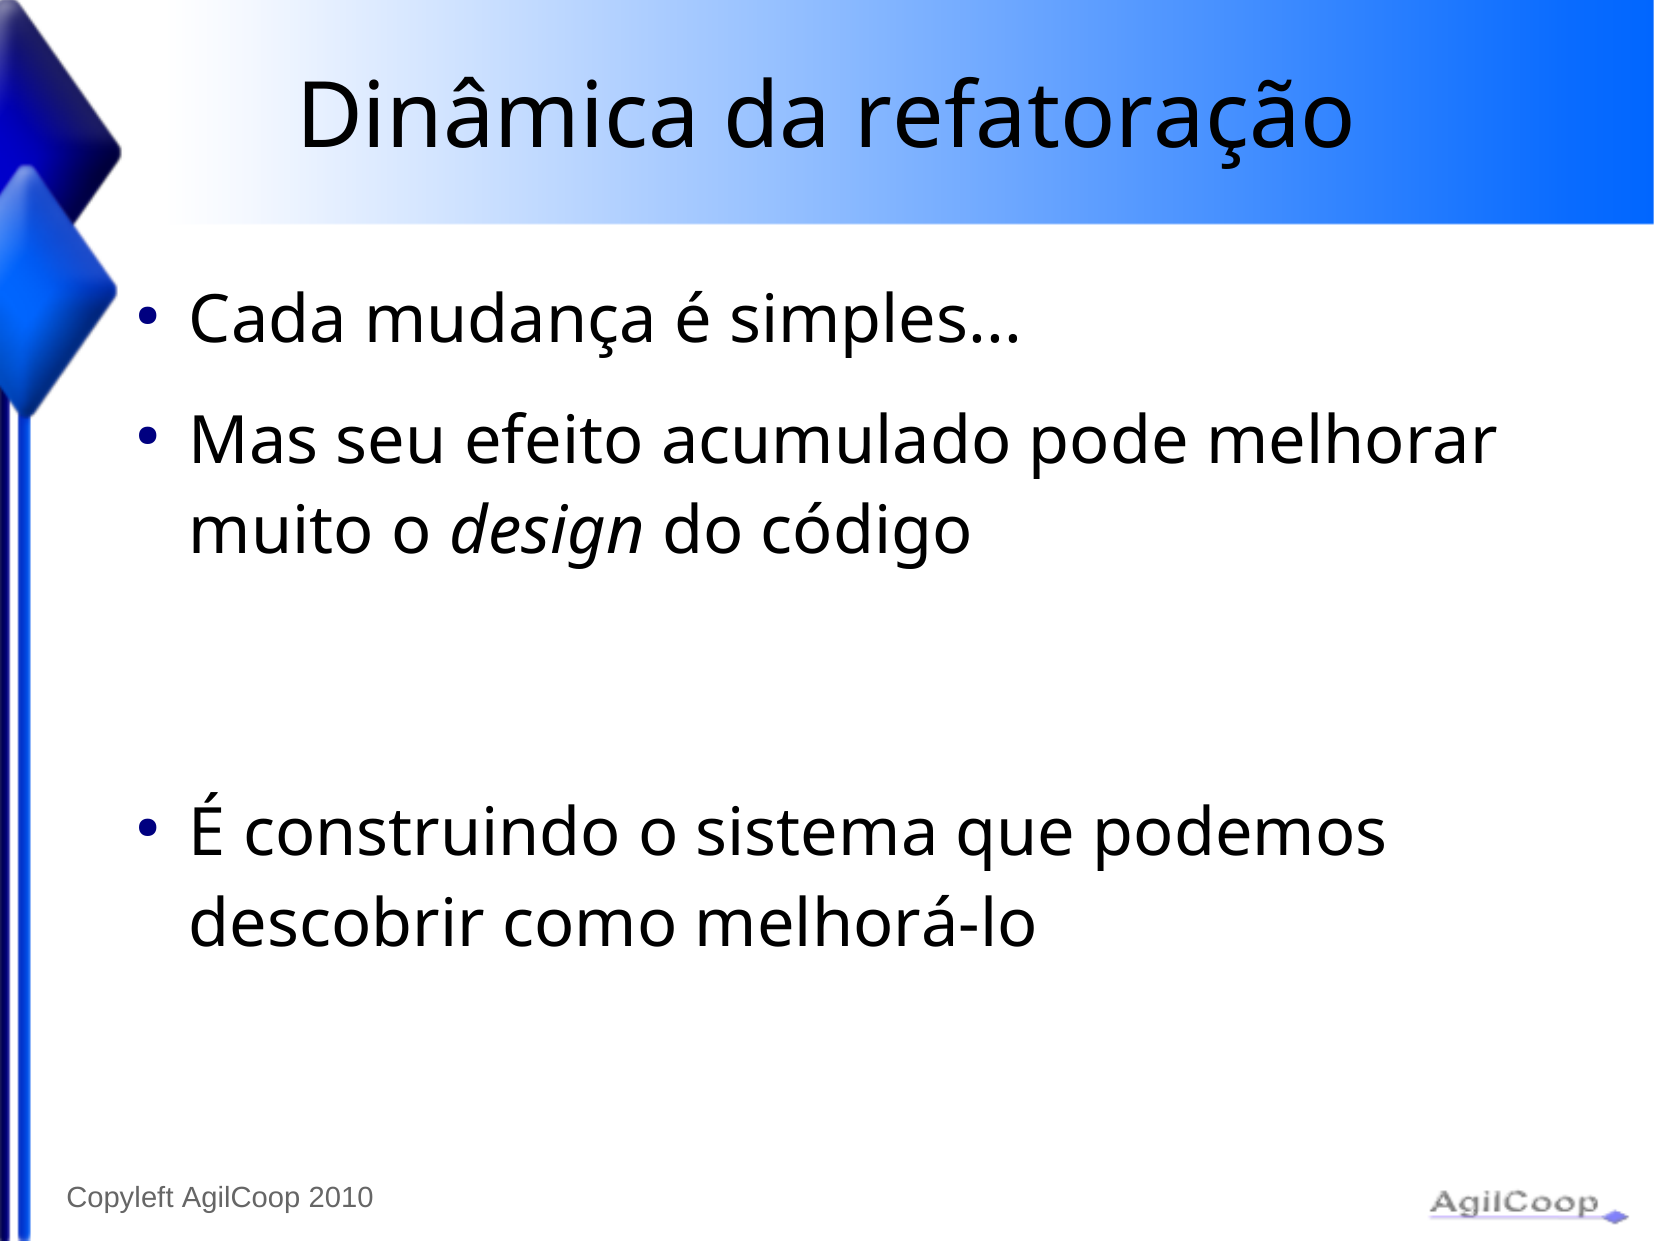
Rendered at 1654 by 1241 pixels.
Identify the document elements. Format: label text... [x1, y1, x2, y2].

title Dinâmica da refatoração [82, 8, 1571, 216]
list Cada mudança é simples... Mas seu efeito acumulado pode melhorar muito o design do código É construindo o sistema que podemos descobrir como melhorá-lo [118, 271, 1607, 1108]
picture [0, 0, 1654, 1241]
